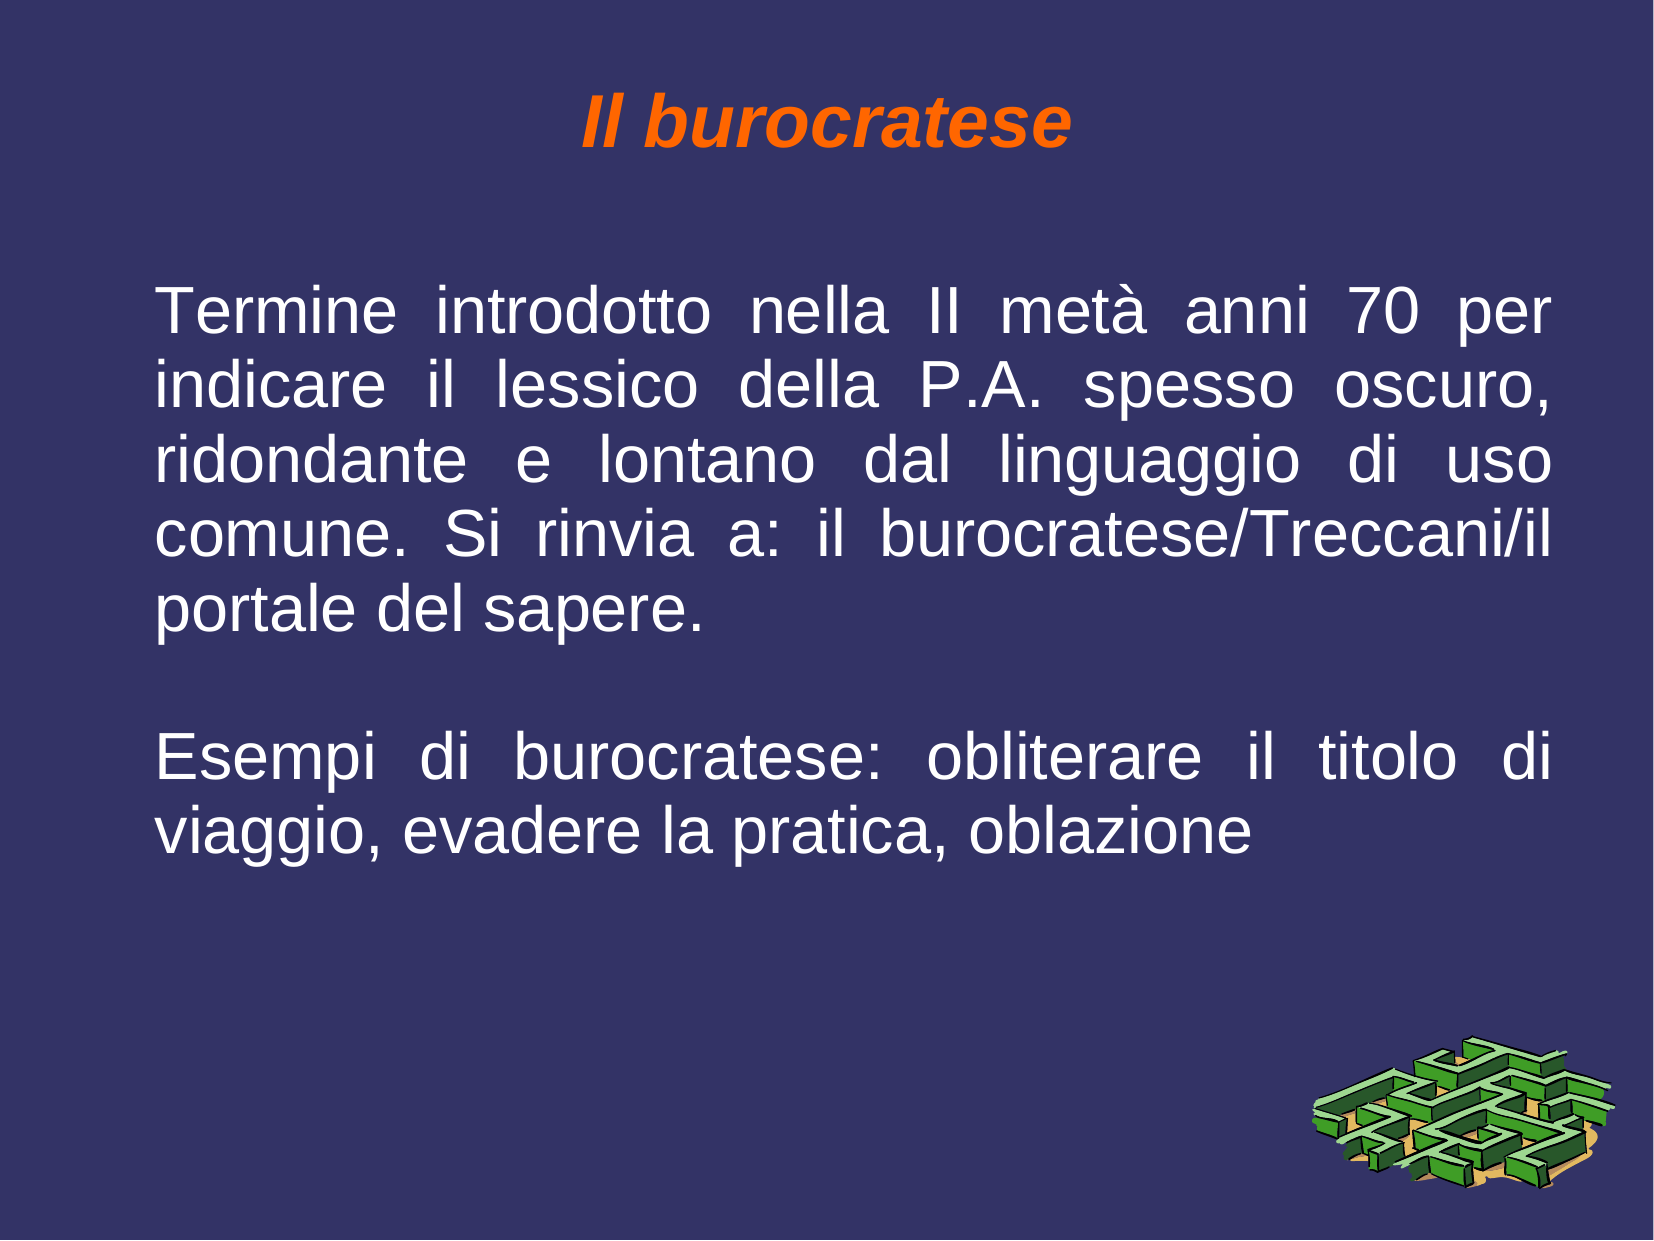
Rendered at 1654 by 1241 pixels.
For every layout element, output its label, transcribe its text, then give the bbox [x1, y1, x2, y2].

text_box Il burocratese [121, 19, 1535, 227]
text_box Termine introdotto nella II metà anni 70 per indicare il lessico della P.A. spesso oscuro, ridondante e lontano dal linguaggio di uso comune. Si rinvia a: il burocratese/Treccani/il portale del sapere. Esempi di burocratese: obliterare il titolo di viaggio, evadere la pratica, oblazione [82, 265, 1571, 1108]
